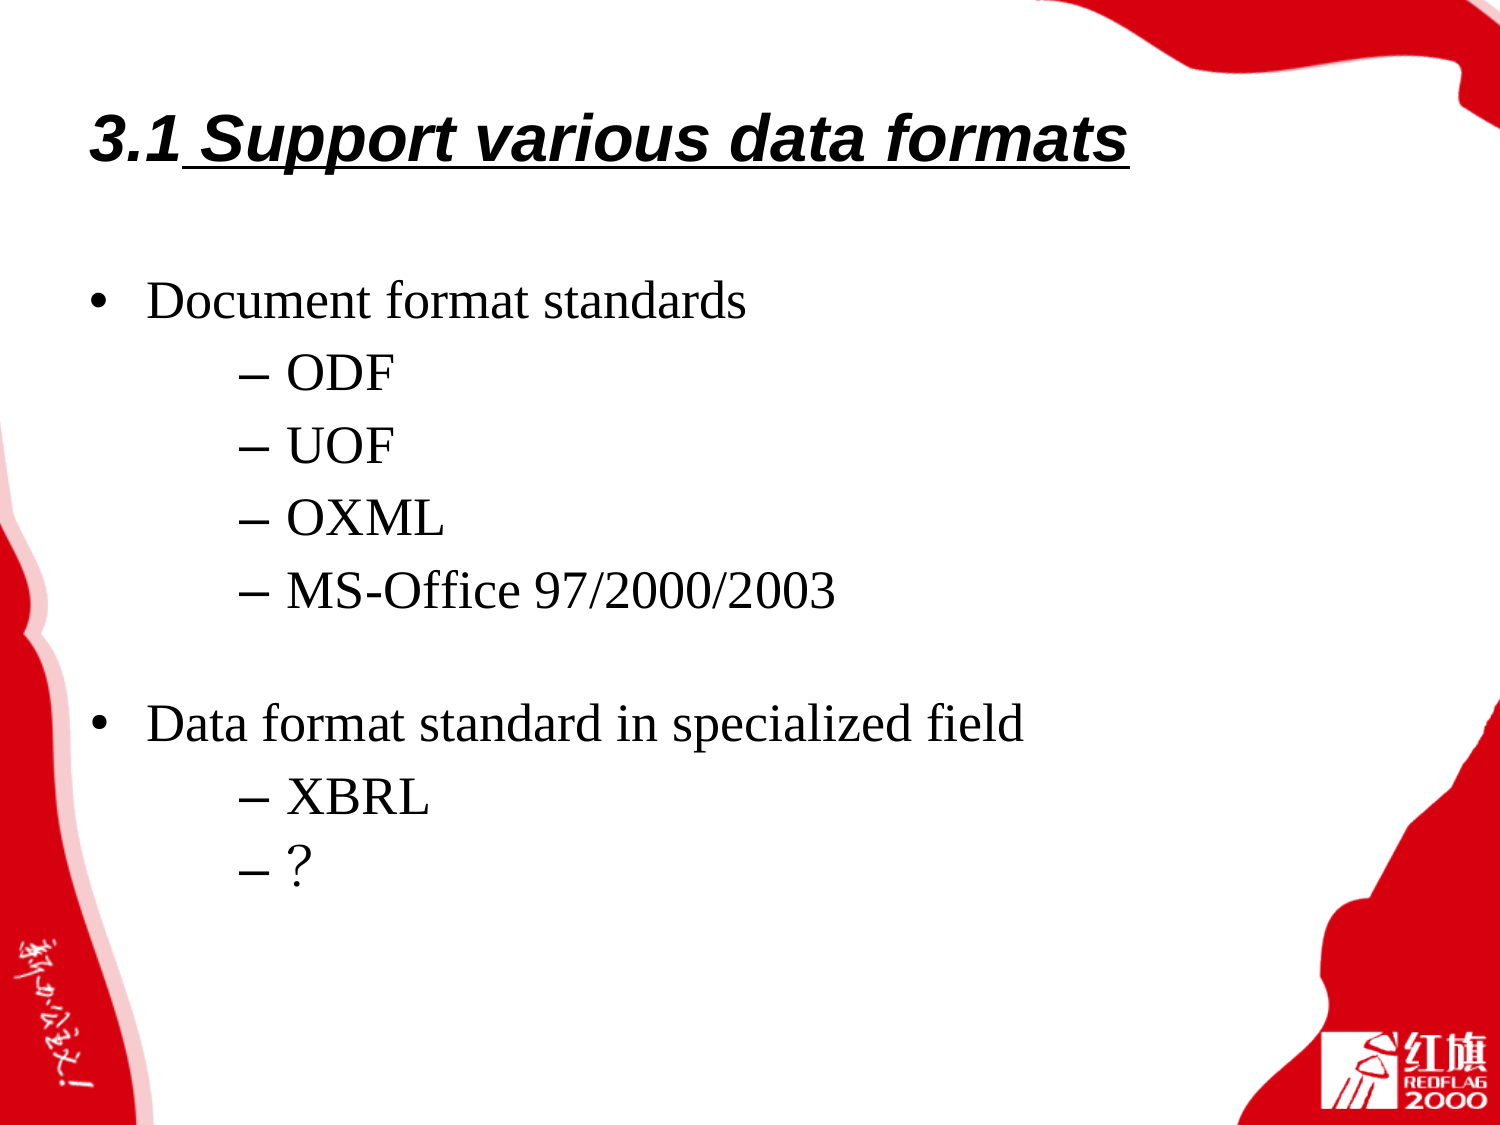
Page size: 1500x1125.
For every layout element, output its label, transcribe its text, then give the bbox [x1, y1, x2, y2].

title 3.1 Support various data formats [75, 45, 1426, 233]
list Document format standards ODF UOF OXML MS-Office 97/2000/2003 Data format standard in specialized field XBRL ？ [75, 262, 1426, 1006]
picture [0, 0, 1500, 1125]
